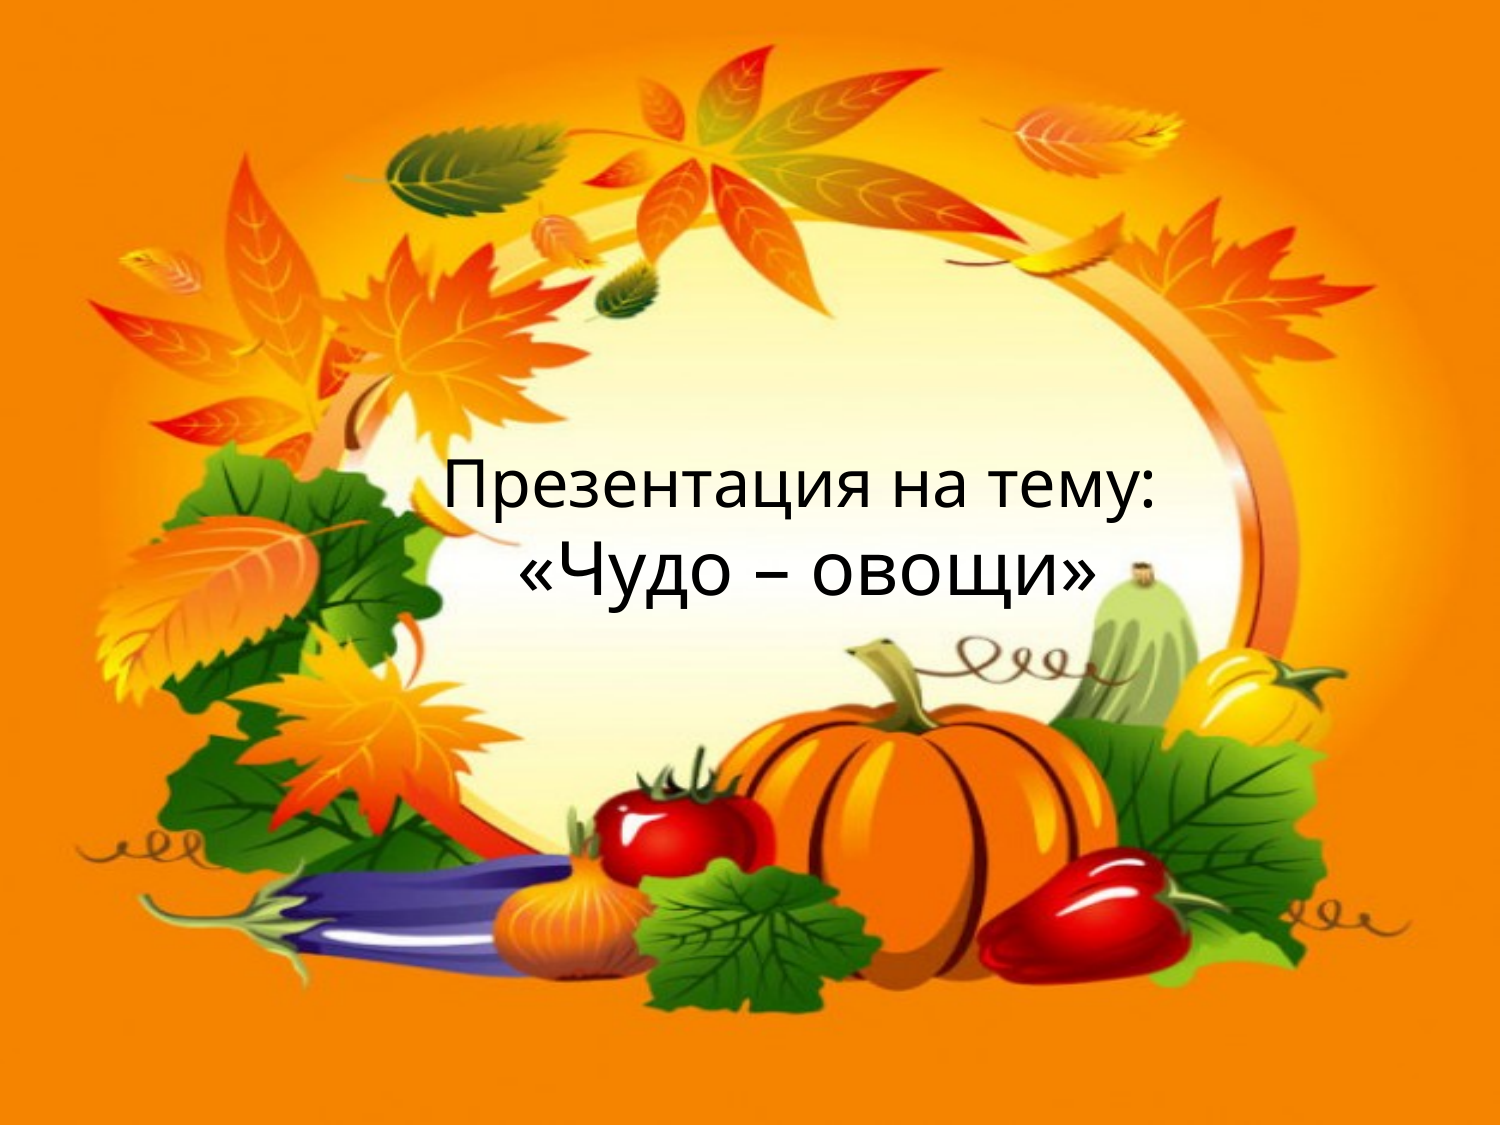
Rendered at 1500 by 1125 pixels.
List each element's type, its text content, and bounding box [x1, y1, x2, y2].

text_box Презентация на тему: «Чудо – овощи» [421, 433, 1196, 619]
picture [0, 0, 1500, 1125]
